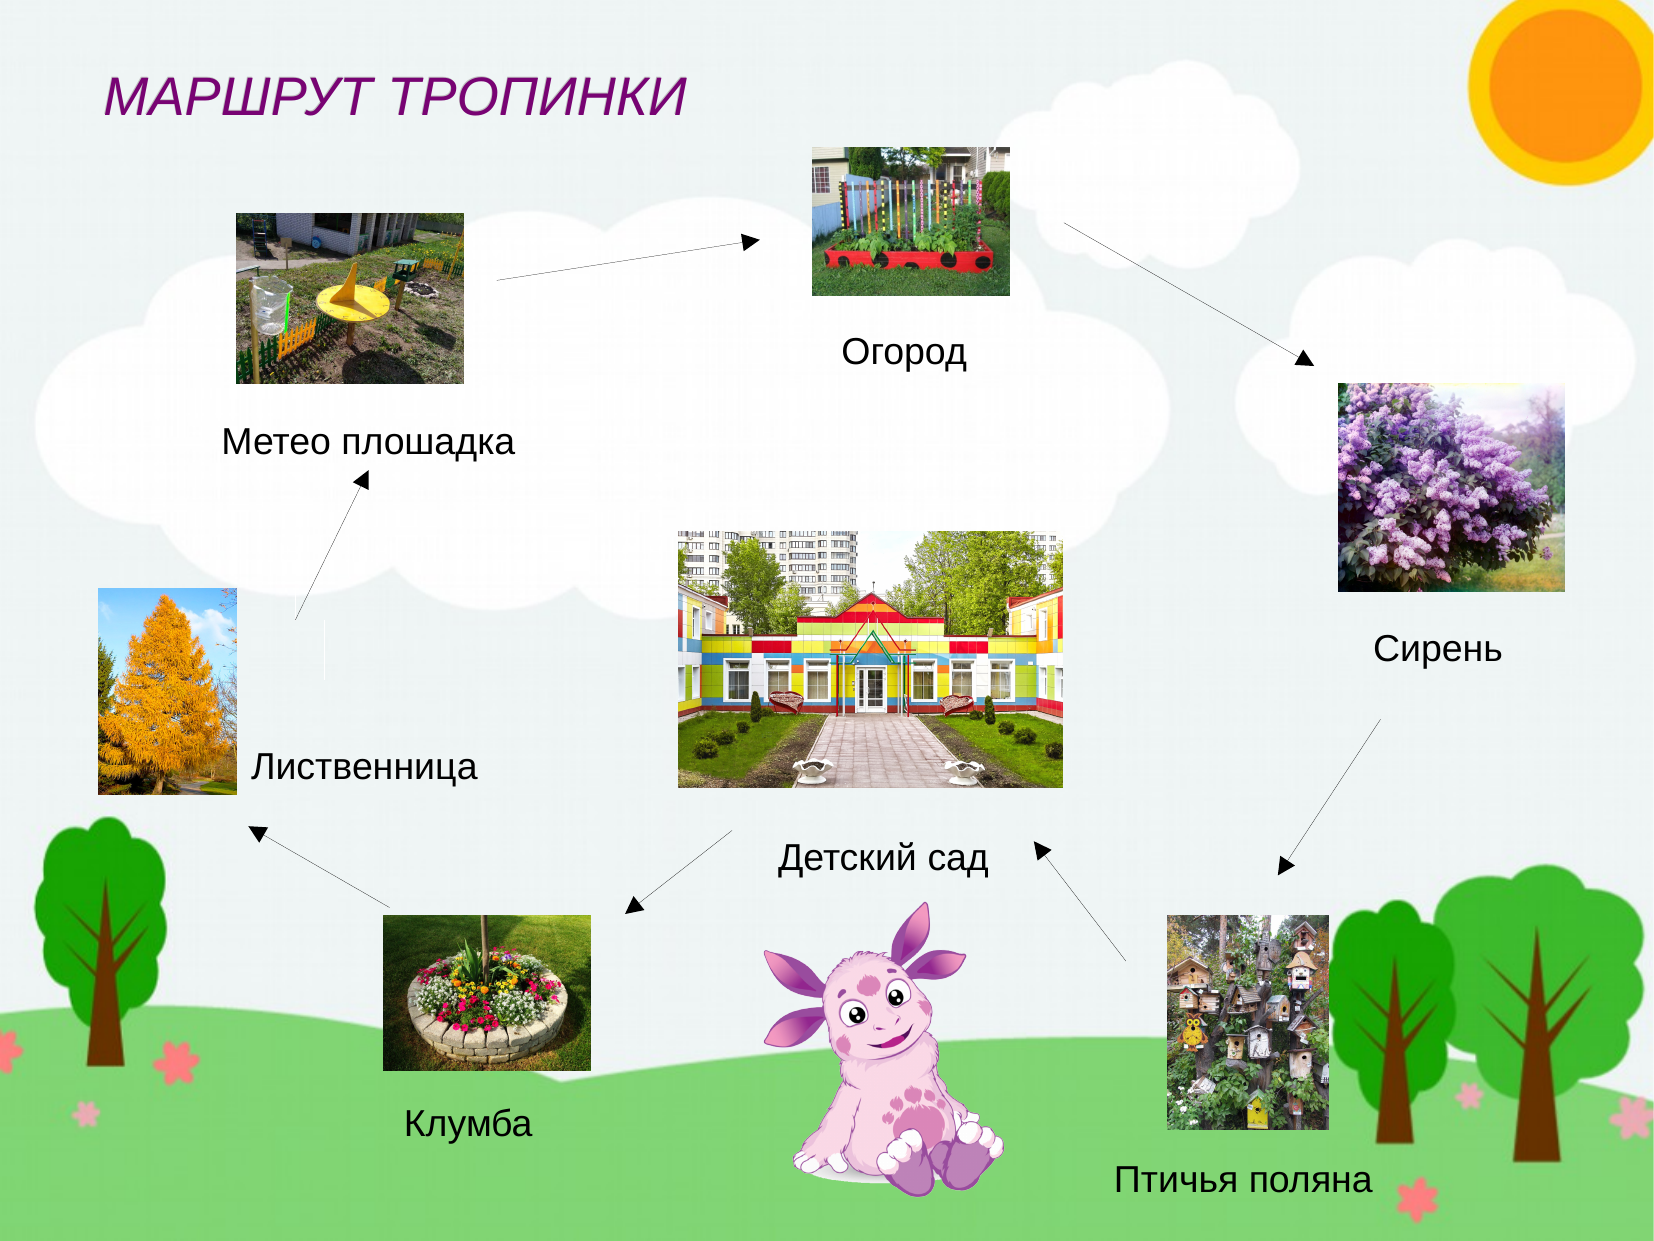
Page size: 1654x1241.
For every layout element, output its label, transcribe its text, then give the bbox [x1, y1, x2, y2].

text_box Детский сад [763, 829, 1004, 886]
text_box Сирень [1358, 620, 1518, 702]
text_box Птичья поляна [1099, 1151, 1388, 1209]
text_box Лиственница [237, 738, 493, 796]
text_box Огород [826, 323, 982, 380]
picture [0, 0, 1654, 1241]
text_box Метео плошадка [206, 413, 531, 471]
text_box Клумба [389, 1094, 562, 1152]
text_box Маршрут тропинки [88, 59, 703, 135]
